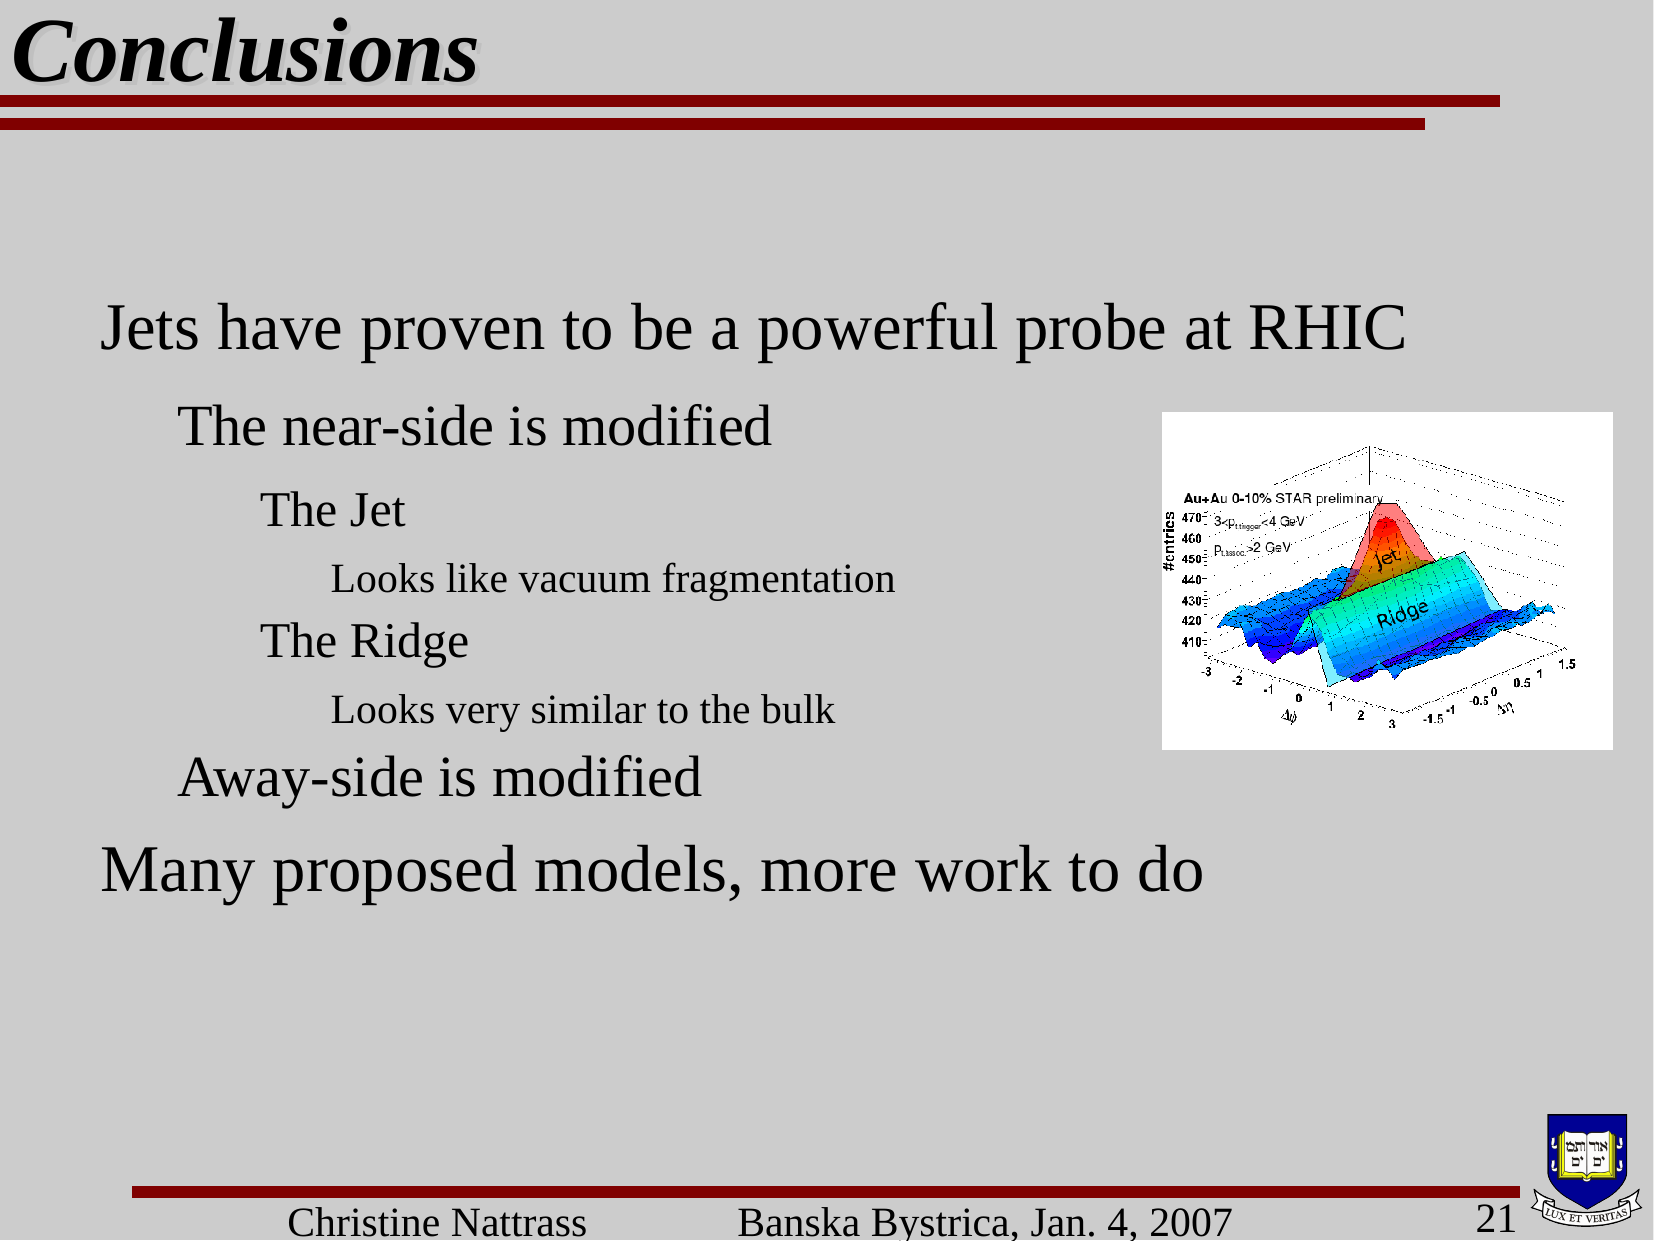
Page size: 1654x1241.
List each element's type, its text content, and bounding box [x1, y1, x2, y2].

picture [1530, 1114, 1643, 1227]
list Jets have proven to be a powerful probe at RHIC The near-side is modified The Jet Looks like vacuum fragmentation The Ridge Looks very similar to the bulk Away-side is modified Many proposed models, more work to do [82, 290, 1571, 1094]
title Conclusions [11, 0, 1512, 102]
picture [1162, 412, 1613, 751]
